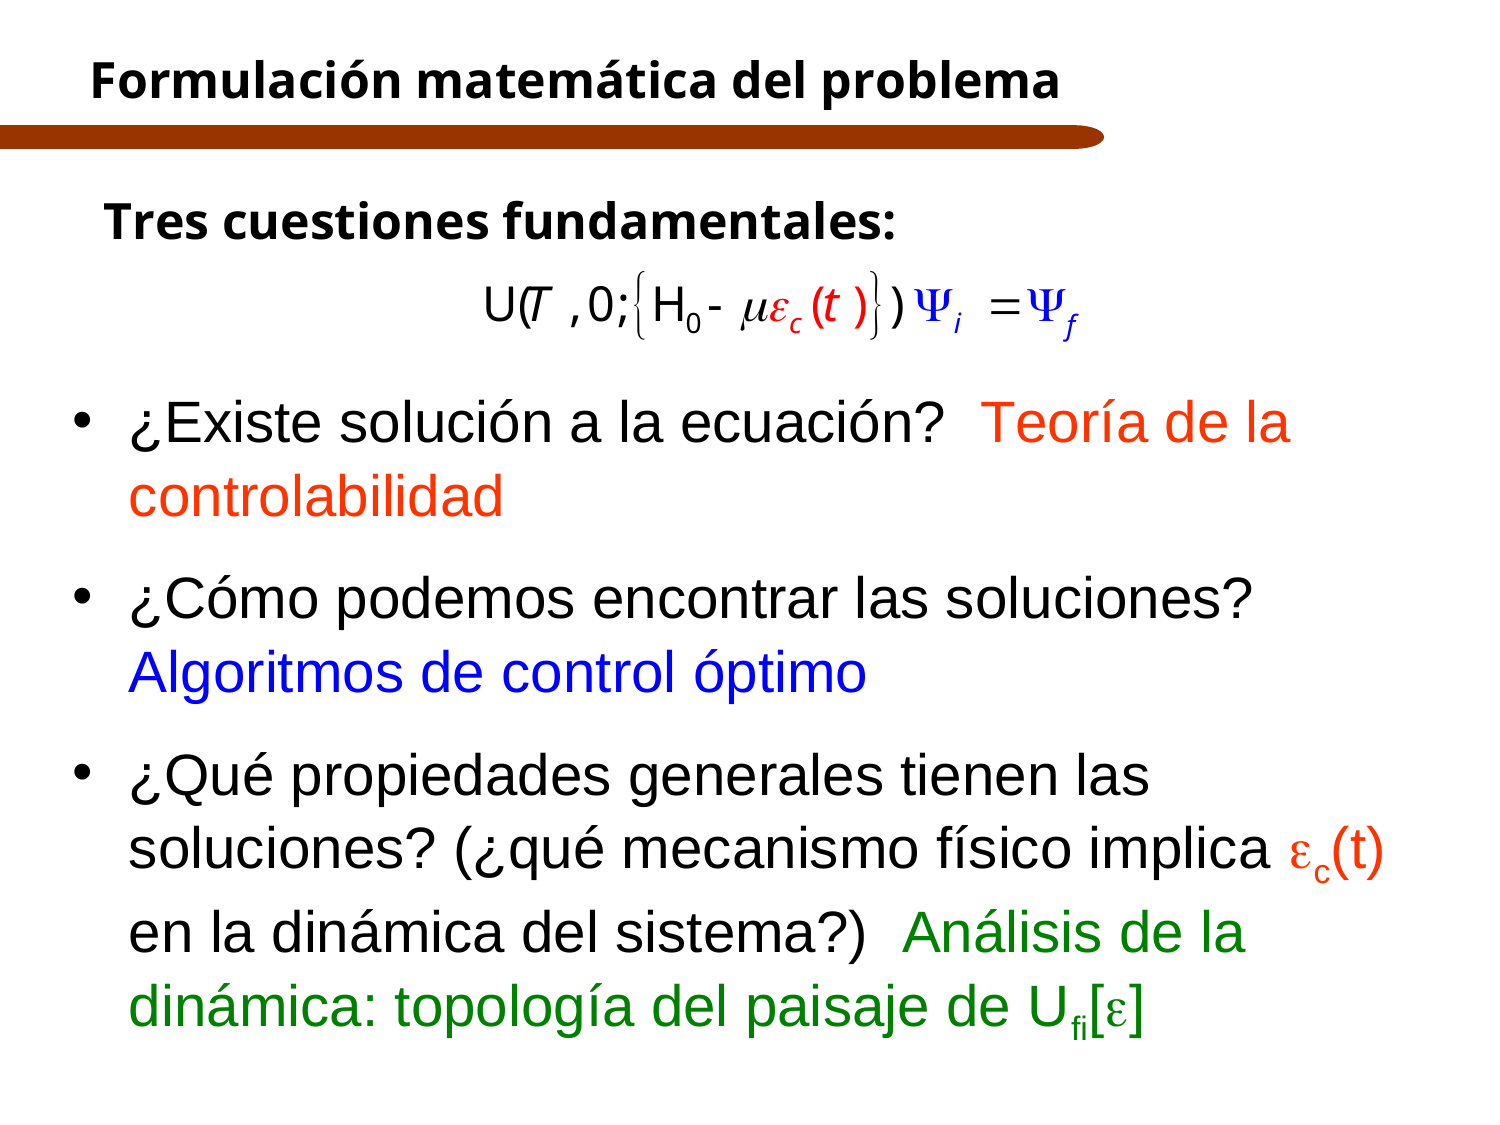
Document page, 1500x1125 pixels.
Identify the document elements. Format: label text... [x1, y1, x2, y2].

text_box Formulación matemática del problema [75, 7, 1426, 149]
list ¿Existe solución a la ecuación? Teoría de la controlabilidad ¿Cómo podemos encontrar las soluciones? Algoritmos de control óptimo ¿Qué propiedades generales tienen las soluciones? (¿qué mecanismo físico implica c(t) en la dinámica del sistema?) Análisis de la dinámica: topología del paisaje de Ufi[] [58, 373, 1442, 1125]
chart [478, 269, 1098, 351]
text_box Tres cuestiones fundamentales: [88, 149, 1439, 291]
